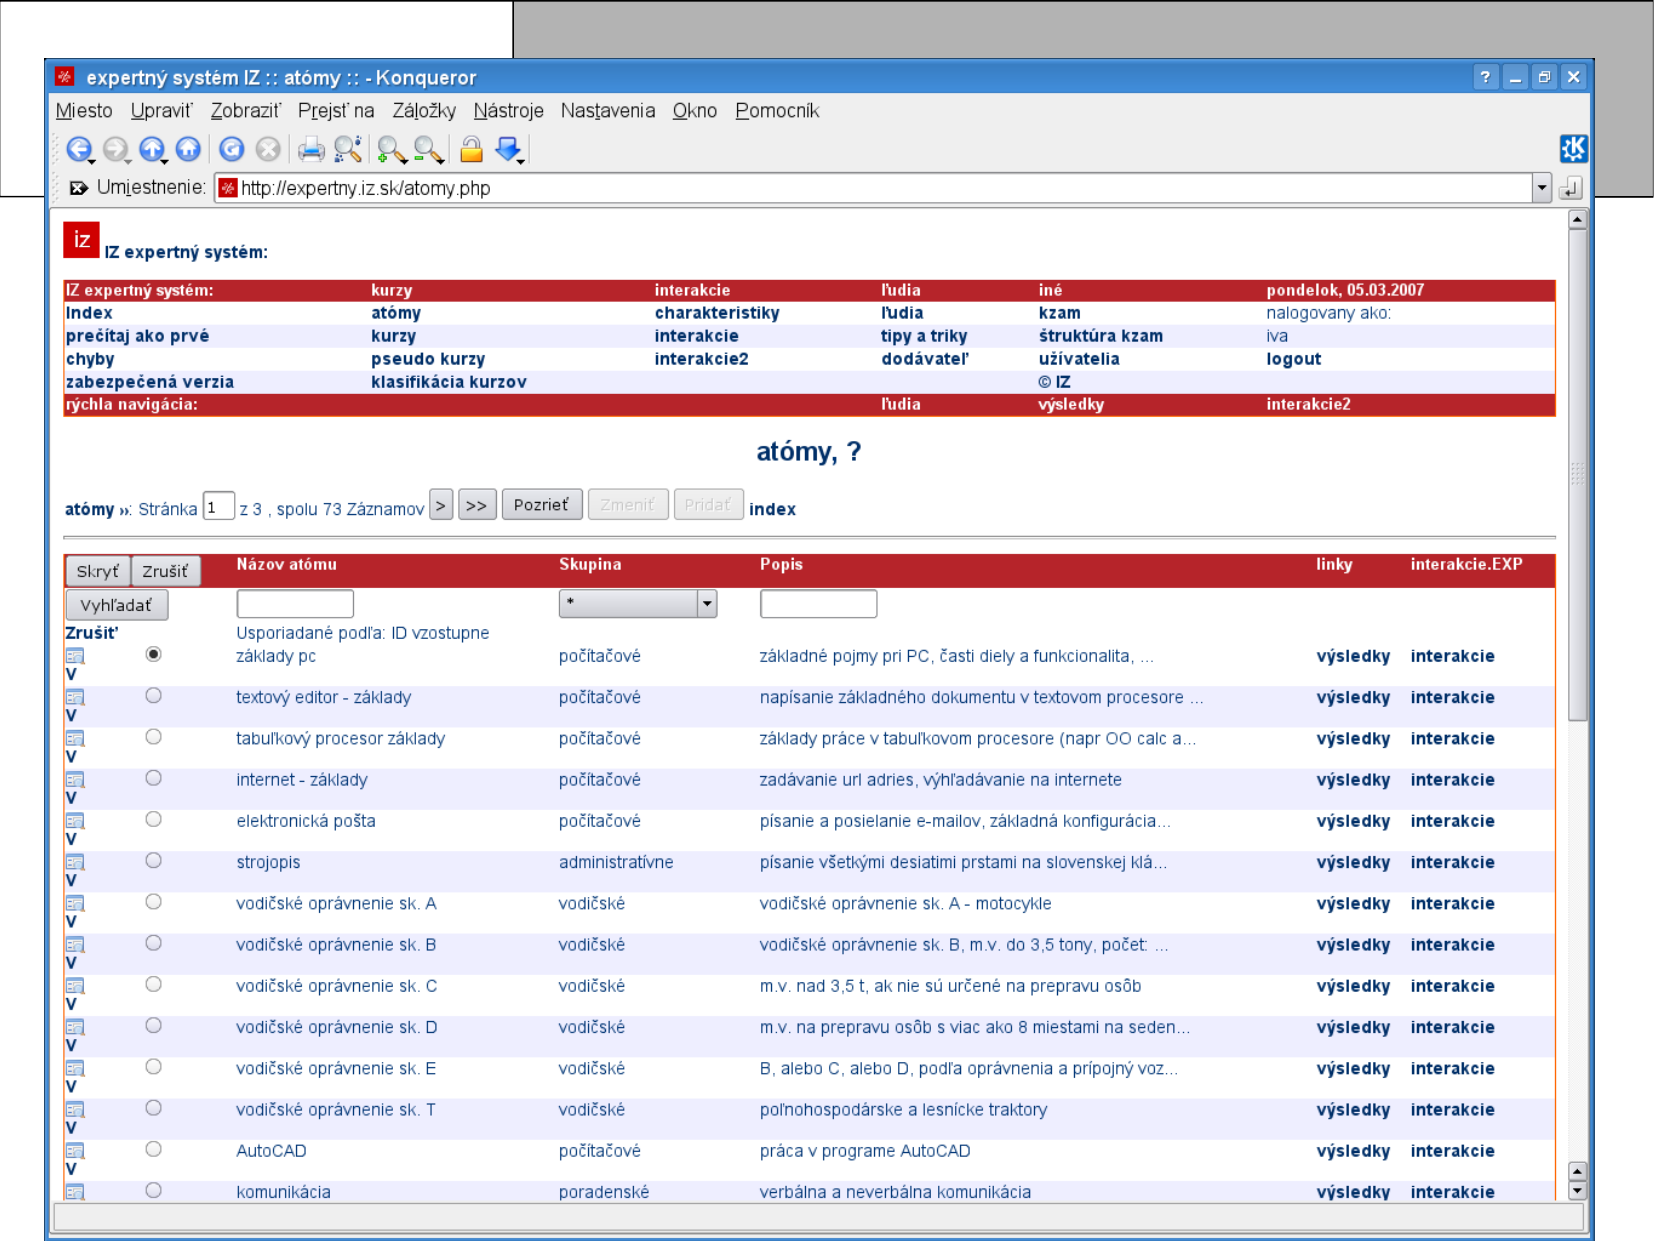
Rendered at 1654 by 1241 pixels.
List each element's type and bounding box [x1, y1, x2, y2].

text_box [0, 0, 1654, 197]
picture [5, 6, 1595, 1241]
